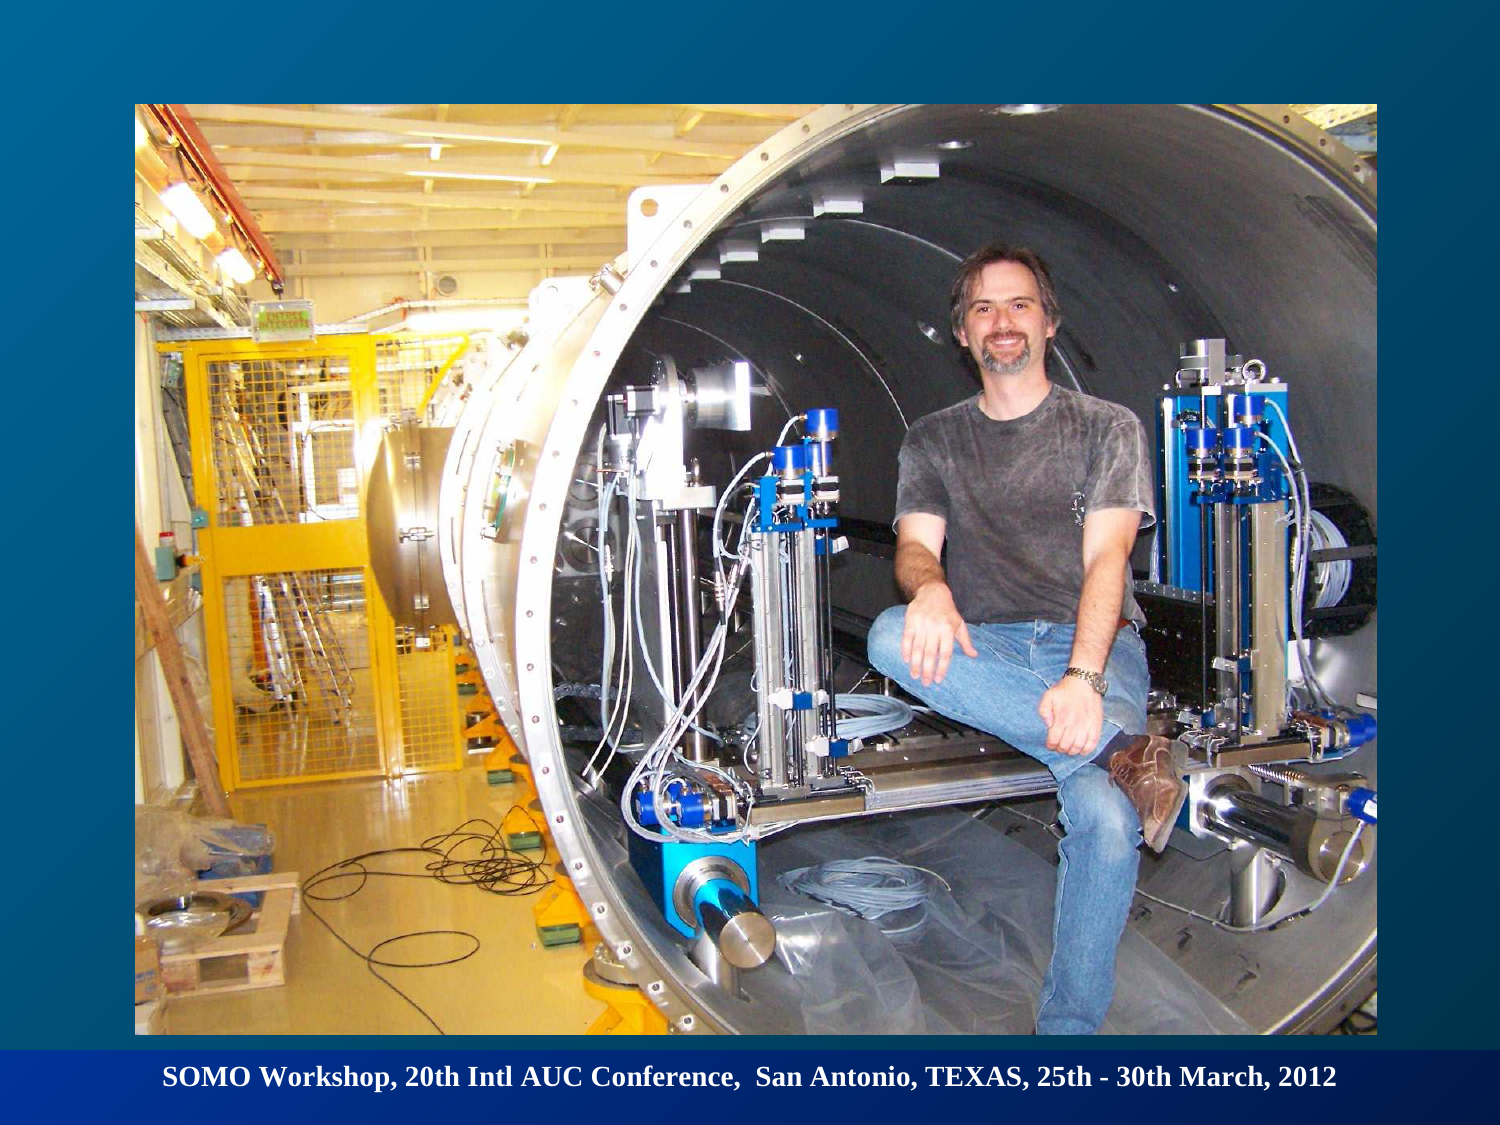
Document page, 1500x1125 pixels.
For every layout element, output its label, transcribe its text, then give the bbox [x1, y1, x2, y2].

text_box SOMO Workshop, 20th Intl AUC Conference, San Antonio, TEXAS, 25th - 30th March, 2012 [0, 1050, 1500, 1125]
picture [136, 105, 1376, 1034]
